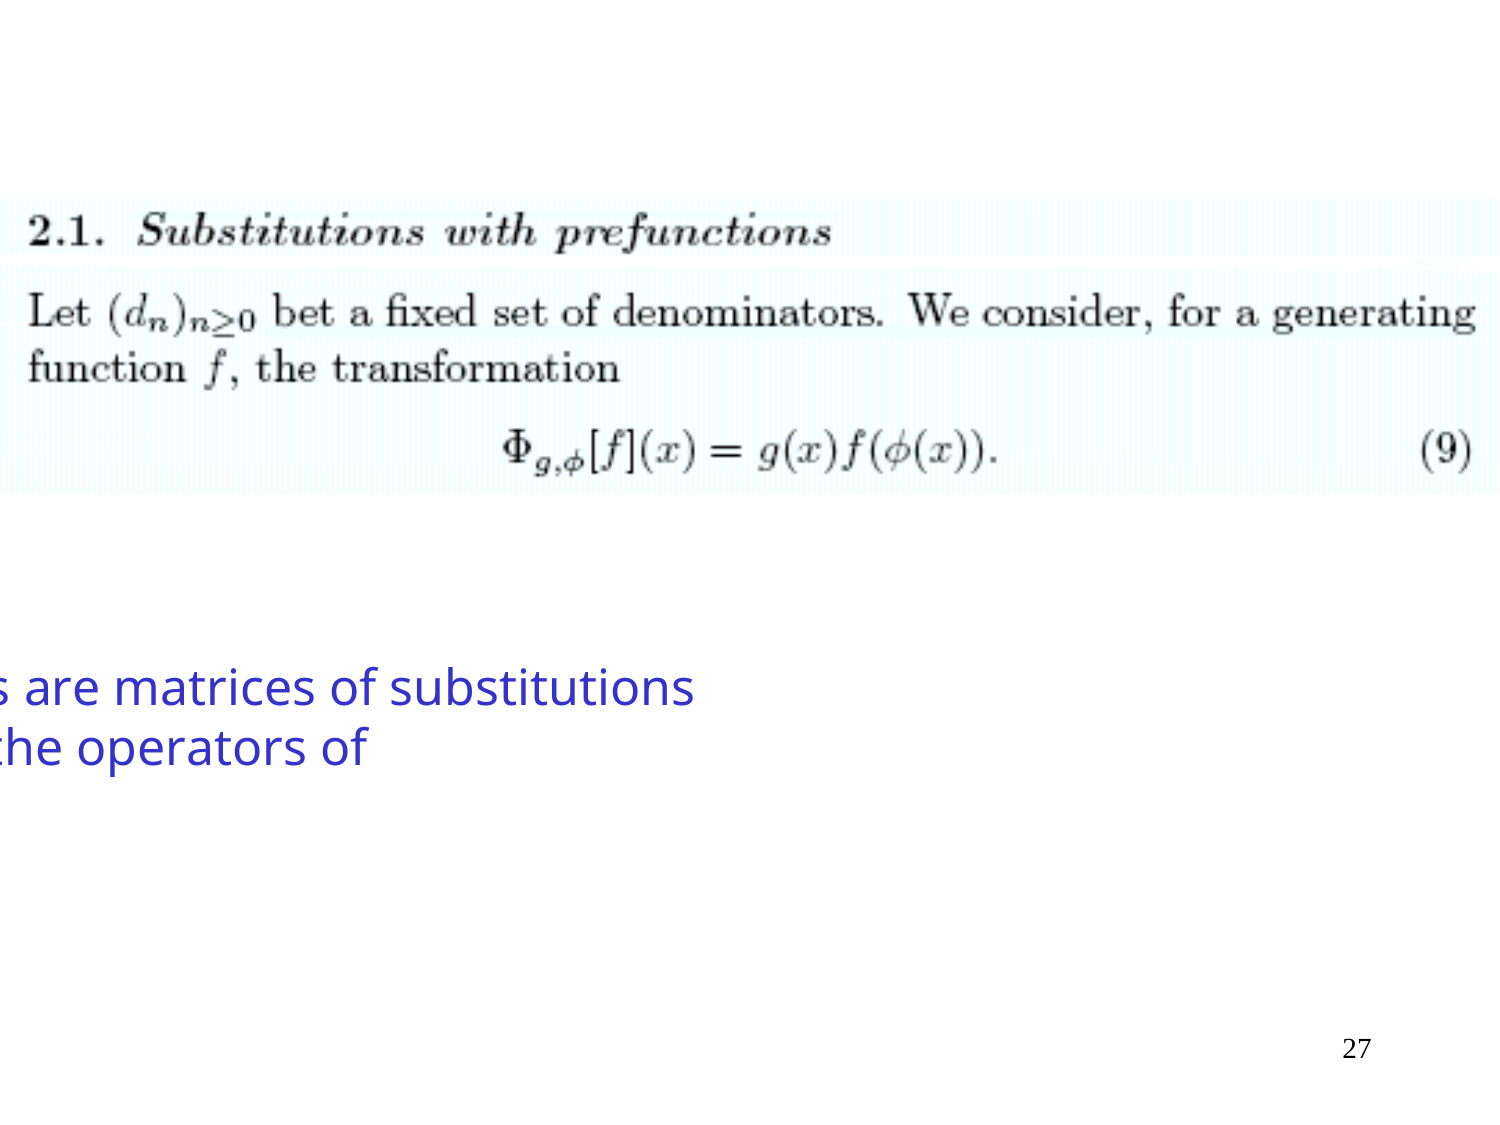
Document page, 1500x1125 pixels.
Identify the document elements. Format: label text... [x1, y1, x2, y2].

text_box Where φ(x)=λx+higher terms and g(x)=1+higher terms. The fact that, in the case of a single “a”, the matrices of generalized Stirling numbers are matrices of substitutions with prefunctions is due to the fact that the one-parameter groups associated with the operators of type =q(x)d/dx+v(x) are conjugate to vector fields on the line. [0, 587, 1500, 903]
picture [0, 199, 1500, 494]
